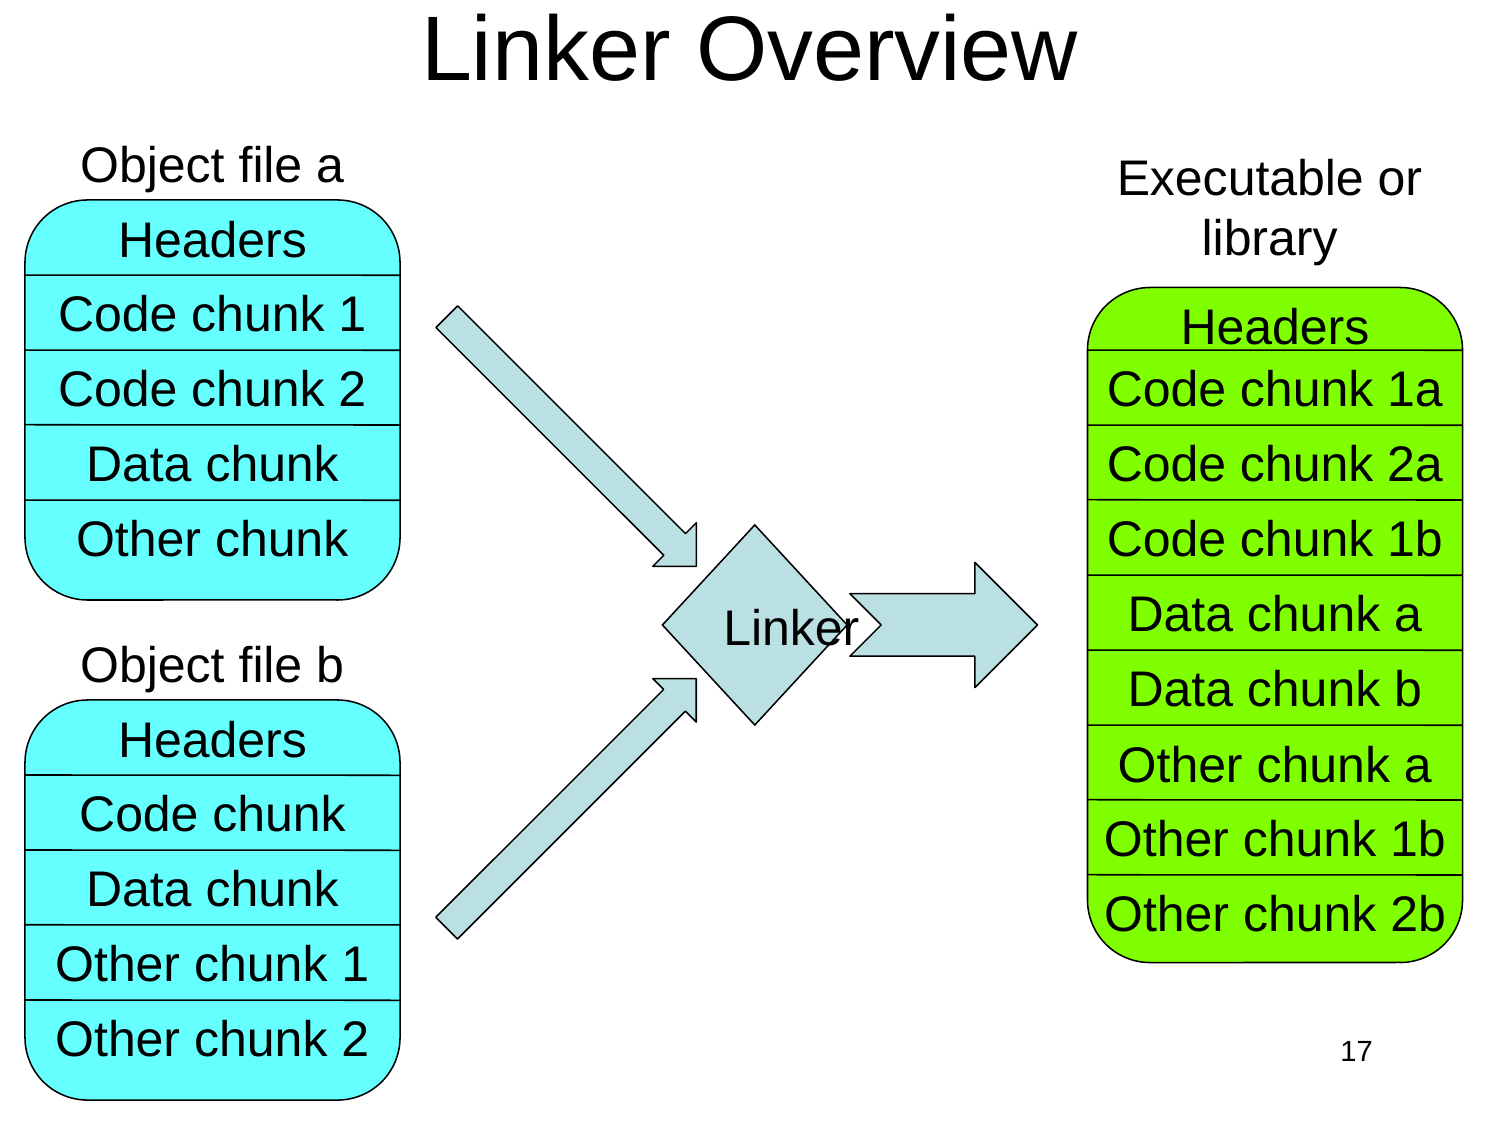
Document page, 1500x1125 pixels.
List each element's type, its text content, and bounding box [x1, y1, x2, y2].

text_box Linker [662, 524, 845, 726]
text_box Code chunk 1 [24, 274, 400, 349]
text_box [37, 1075, 388, 1101]
text_box Other chunk 1 [24, 924, 400, 999]
text_box Data chunk [24, 849, 400, 924]
text_box Other chunk [24, 499, 400, 575]
text_box Data chunk [24, 424, 400, 499]
text_box Headers [1087, 286, 1463, 349]
text_box Executable or library [1102, 137, 1438, 273]
text_box Code chunk 2 [24, 349, 400, 424]
text_box [435, 305, 697, 567]
text_box Other chunk 2b [1087, 874, 1463, 950]
text_box <number> [1074, 1025, 1388, 1101]
text_box Code chunk 1a [1087, 349, 1463, 424]
text_box Object file b [65, 624, 360, 699]
text_box [37, 575, 388, 601]
text_box [435, 678, 697, 939]
text_box Headers [24, 699, 401, 776]
text_box Other chunk 1b [1087, 799, 1463, 874]
text_box Data chunk b [1087, 651, 1463, 724]
text_box Headers [24, 199, 401, 276]
text_box Data chunk a [1087, 574, 1463, 649]
text_box Code chunk 2a [1087, 424, 1463, 499]
text_box Code chunk 1b [1087, 499, 1463, 574]
text_box Code chunk [24, 774, 400, 849]
text_box [1112, 950, 1438, 963]
text_box Object file a [65, 124, 360, 199]
text_box Other chunk a [1087, 724, 1463, 799]
text_box Other chunk 2 [24, 999, 400, 1075]
text_box [849, 562, 1038, 688]
title Linker Overview [112, 0, 1388, 138]
